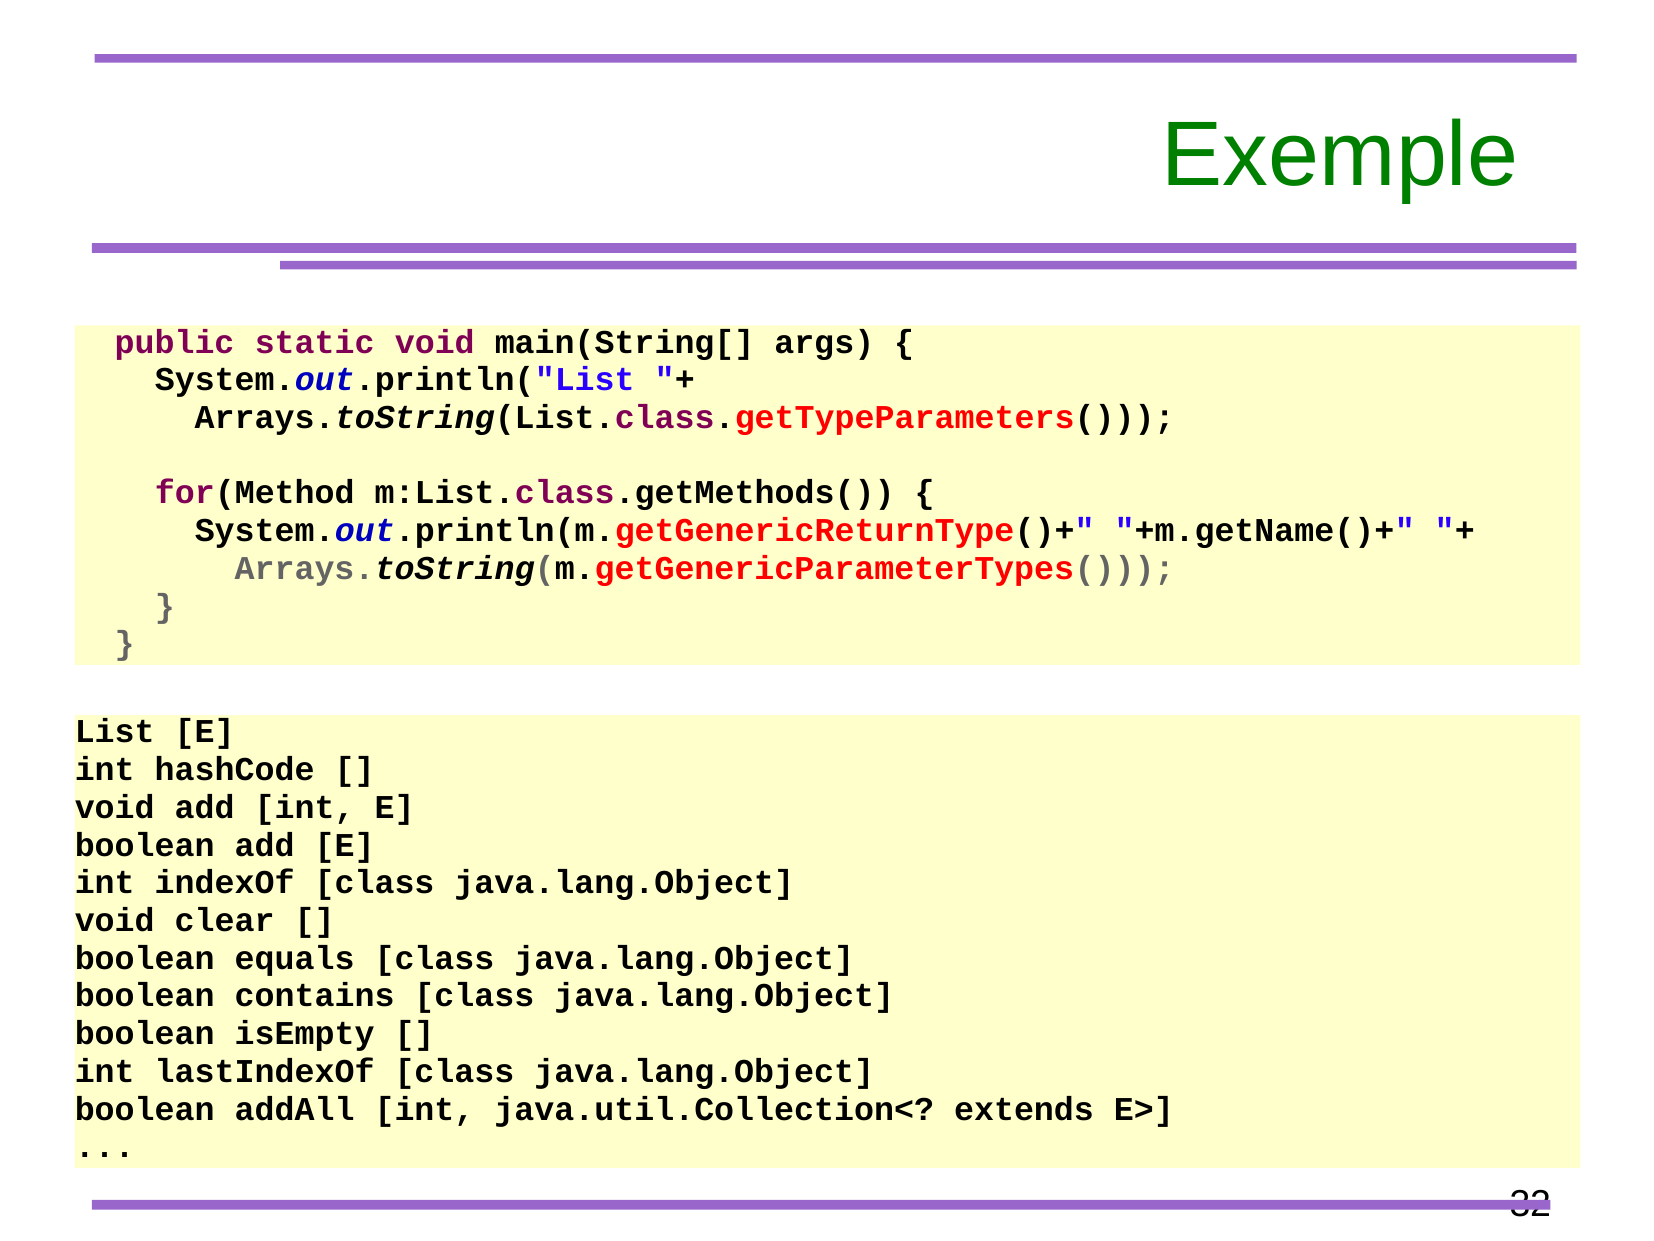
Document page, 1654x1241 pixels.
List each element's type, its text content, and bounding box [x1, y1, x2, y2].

title Exemple [121, 42, 1534, 265]
text_box List [E] int hashCode [] void add [int, E] boolean add [E] int indexOf [class java.lang.Object] void clear [] boolean equals [class java.lang.Object] boolean contains [class java.lang.Object] boolean isEmpty [] int lastIndexOf [class java.lang.Object] boolean addAll [int, java.util.Collection<? extends E>] ... [74, 715, 1581, 1168]
text_box public static void main(String[] args) { System.out.println("List "+ Arrays.toString(List.class.getTypeParameters())); for(Method m:List.class.getMethods()) { System.out.println(m.getGenericReturnType()+" "+m.getName()+" "+ Arrays.toString(m.getGenericParameterTypes())); } } [74, 325, 1581, 665]
